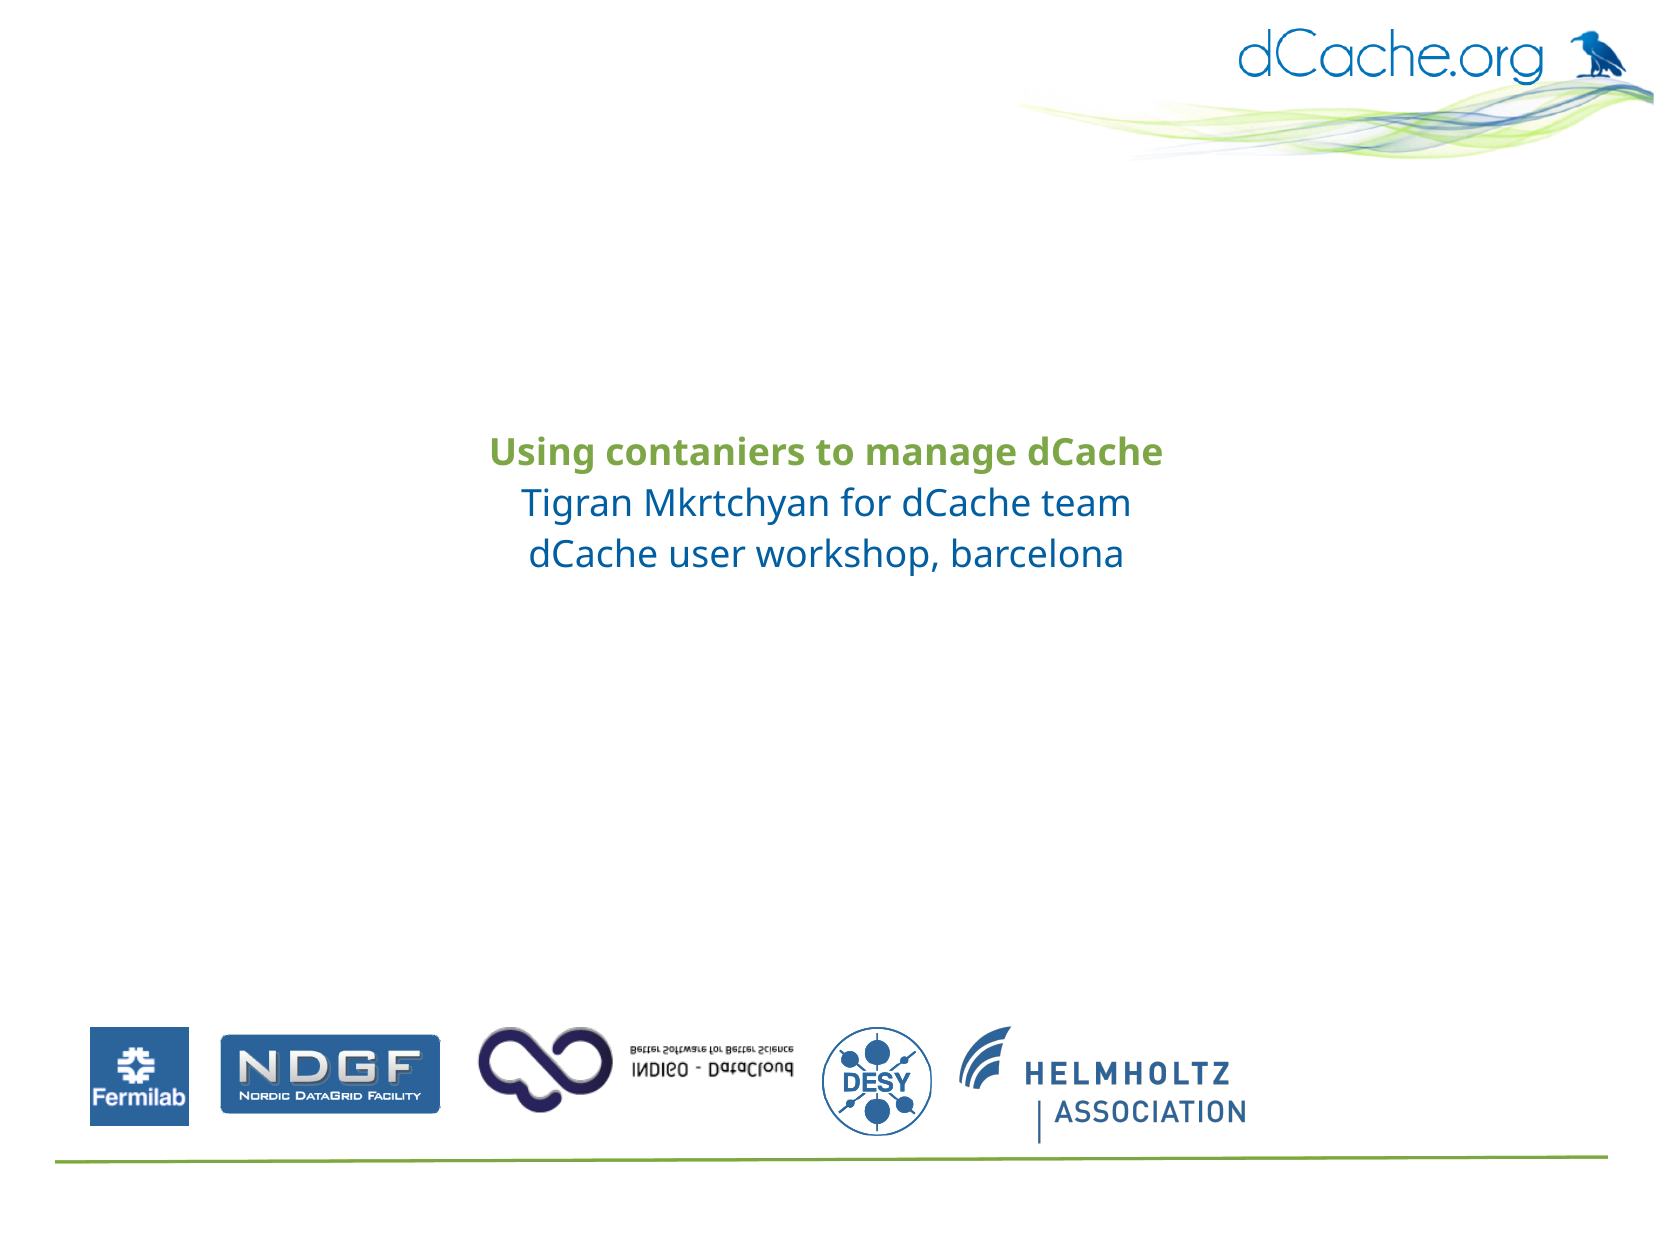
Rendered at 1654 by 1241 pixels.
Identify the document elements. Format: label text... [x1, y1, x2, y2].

picture [945, 1015, 1259, 1155]
picture [956, 16, 1654, 169]
picture [822, 1027, 932, 1136]
picture [90, 1027, 189, 1126]
text_box Using contaniers to manage dCache Tigran Mkrtchyan for dCache team dCache user workshop, barcelona [0, 417, 1654, 587]
picture [204, 1011, 811, 1139]
